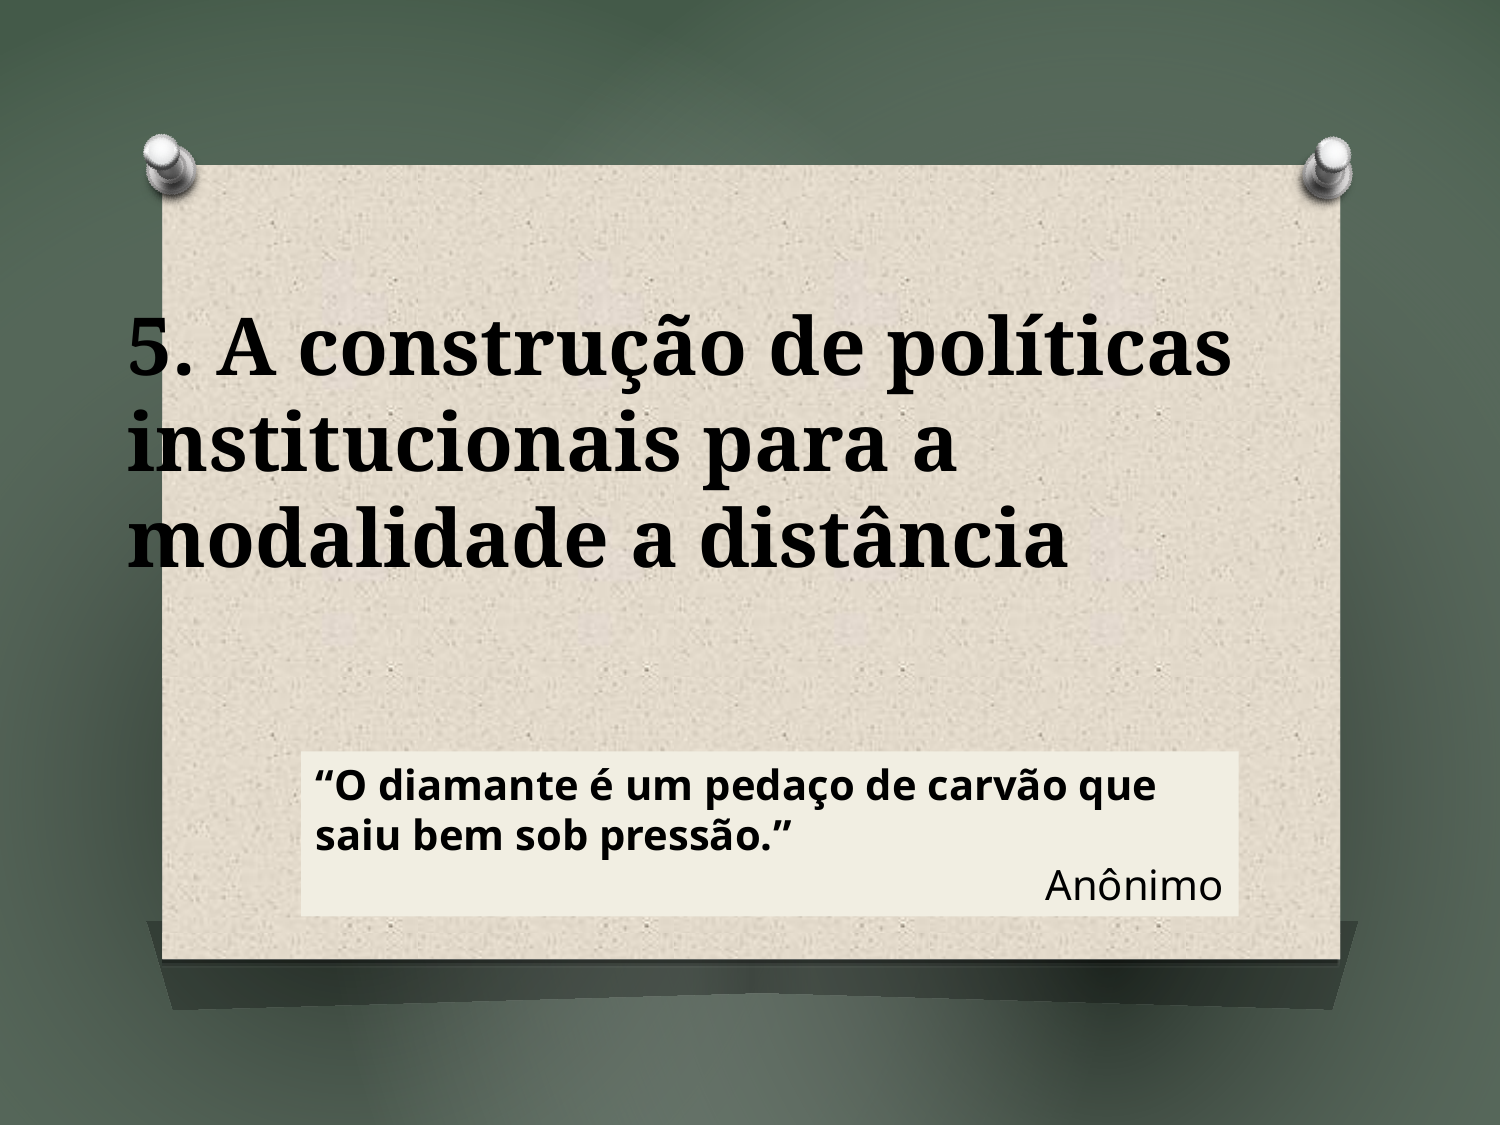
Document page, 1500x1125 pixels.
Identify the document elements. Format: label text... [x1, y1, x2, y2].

picture [162, 591, 1341, 959]
title 5. A construção de políticas institucionais para a modalidade a distância [112, 281, 1388, 591]
text_box “O diamante é um pedaço de carvão que saiu bem sob pressão.” Anônimo [301, 751, 1239, 917]
picture [112, 100, 1396, 281]
